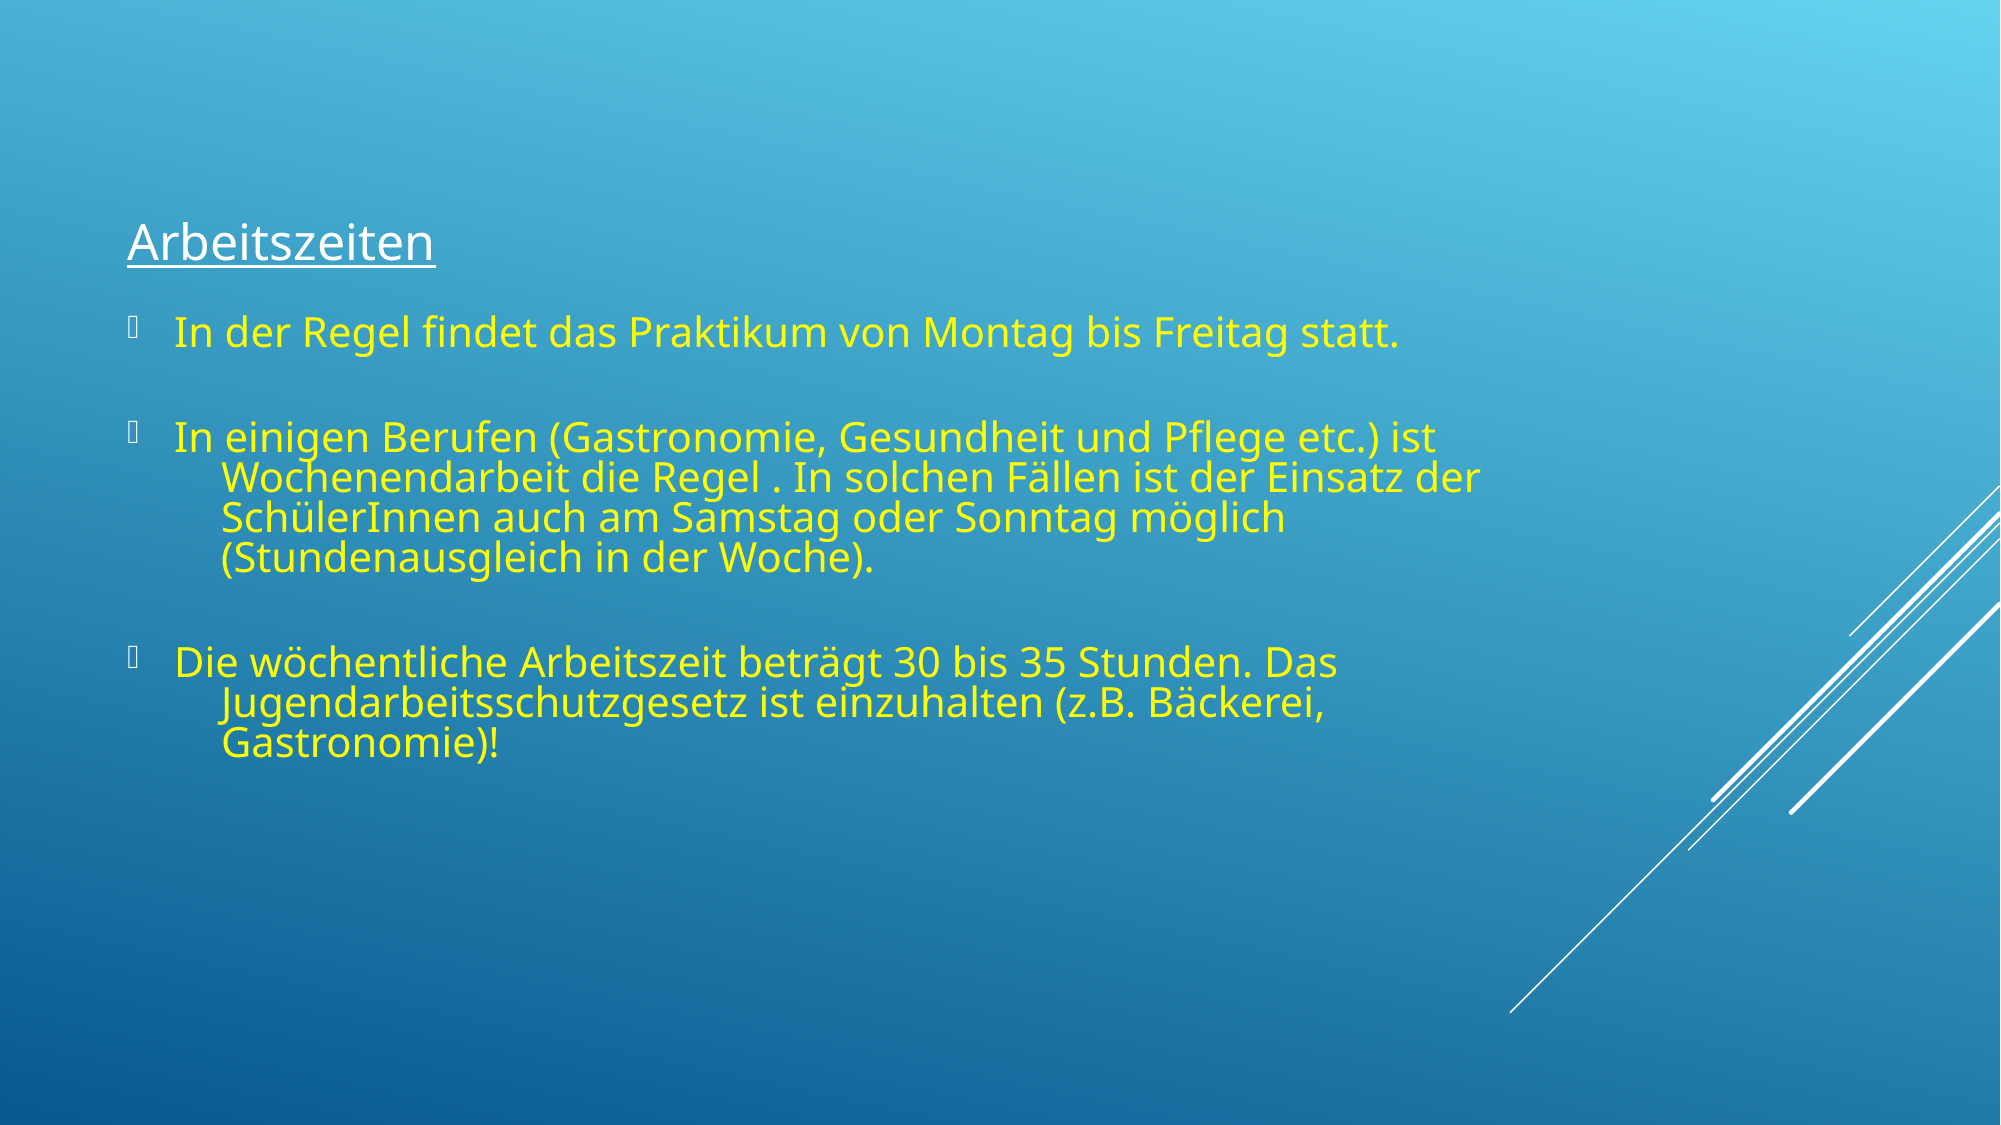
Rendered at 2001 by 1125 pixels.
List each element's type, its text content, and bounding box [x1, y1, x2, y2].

list Arbeitszeiten In der Regel findet das Praktikum von Montag bis Freitag statt. In einigen Berufen (Gastronomie, Gesundheit und Pflege etc.) ist Wochenendarbeit die Regel . In solchen Fällen ist der Einsatz der SchülerInnen auch am Samstag oder Sonntag möglich (Stundenausgleich in der Woche). Die wöchentliche Arbeitszeit beträgt 30 bis 35 Stunden. Das Jugendarbeitsschutzgesetz ist einzuhalten (z.B. Bäckerei, Gastronomie)! [112, 112, 1513, 923]
